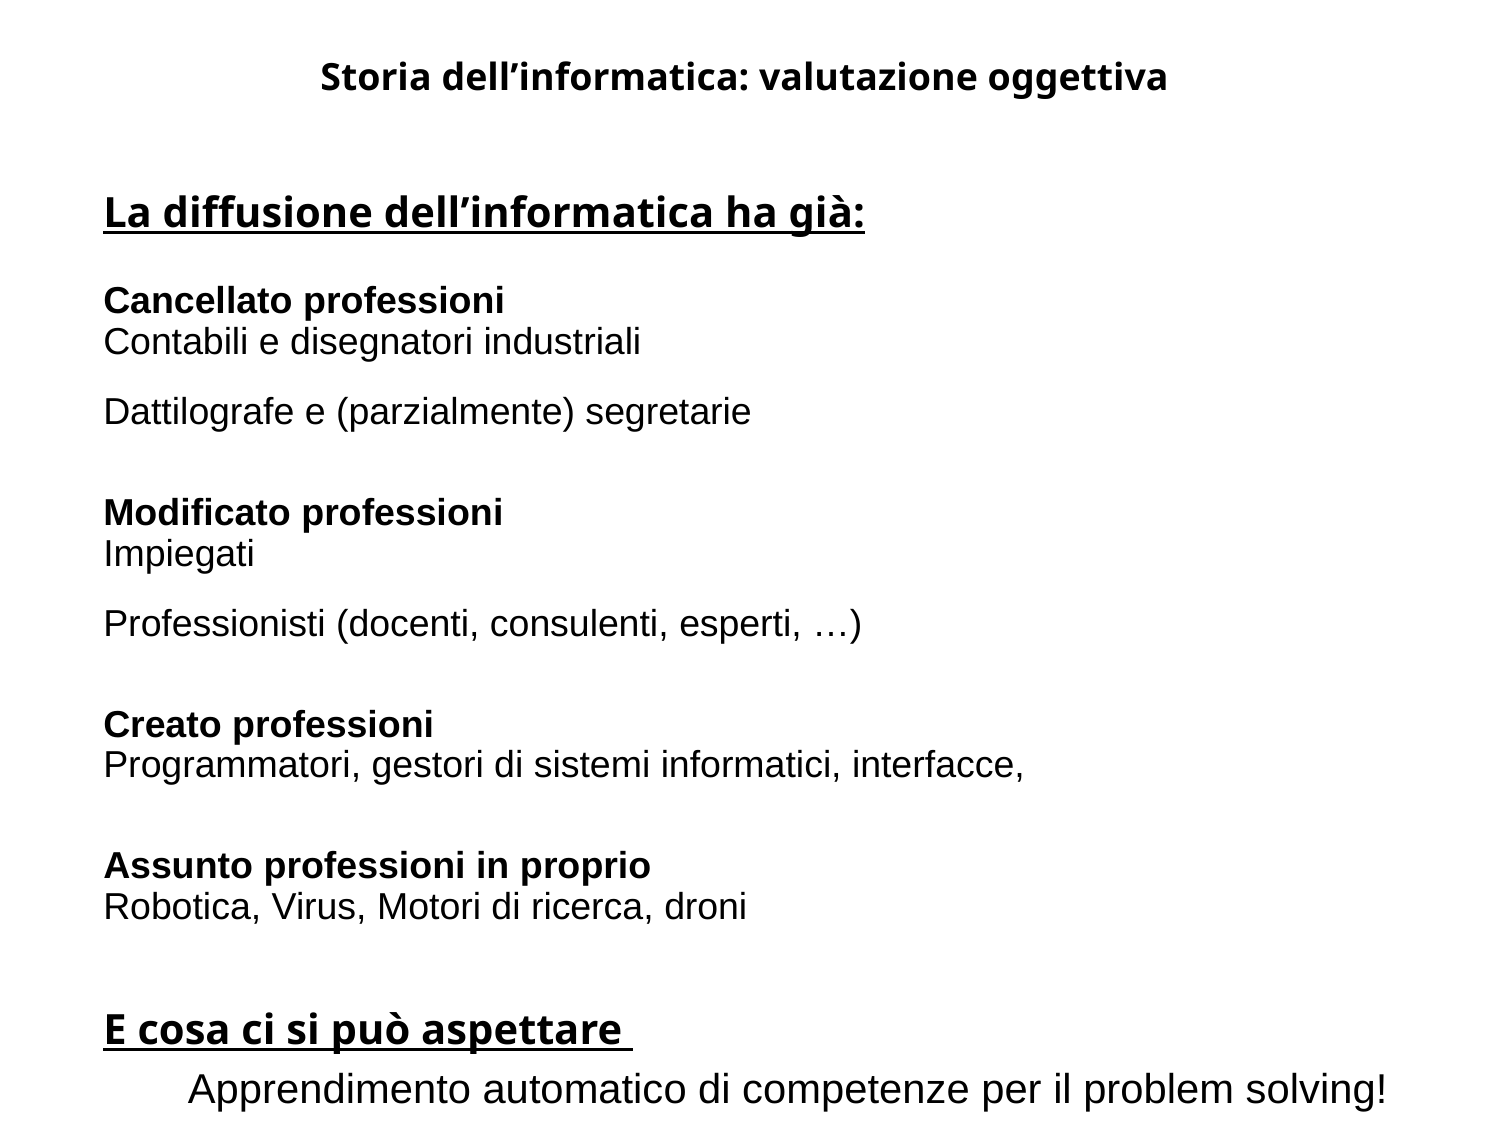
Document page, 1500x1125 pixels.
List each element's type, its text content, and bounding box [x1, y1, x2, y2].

list La diffusione dell’informatica ha già: Cancellato professioni Contabili e disegnatori industriali Dattilografe e (parzialmente) segretarie Modificato professioni Impiegati Professionisti (docenti, consulenti, esperti, …) Creato professioni Programmatori, gestori di sistemi informatici, interfacce, Assunto professioni in proprio Robotica, Virus, Motori di ricerca, droni E cosa ci si può aspettare Apprendimento automatico di competenze per il problem solving! [88, 184, 1425, 1059]
title Storia dell’informatica: valutazione oggettiva [75, 45, 1425, 126]
